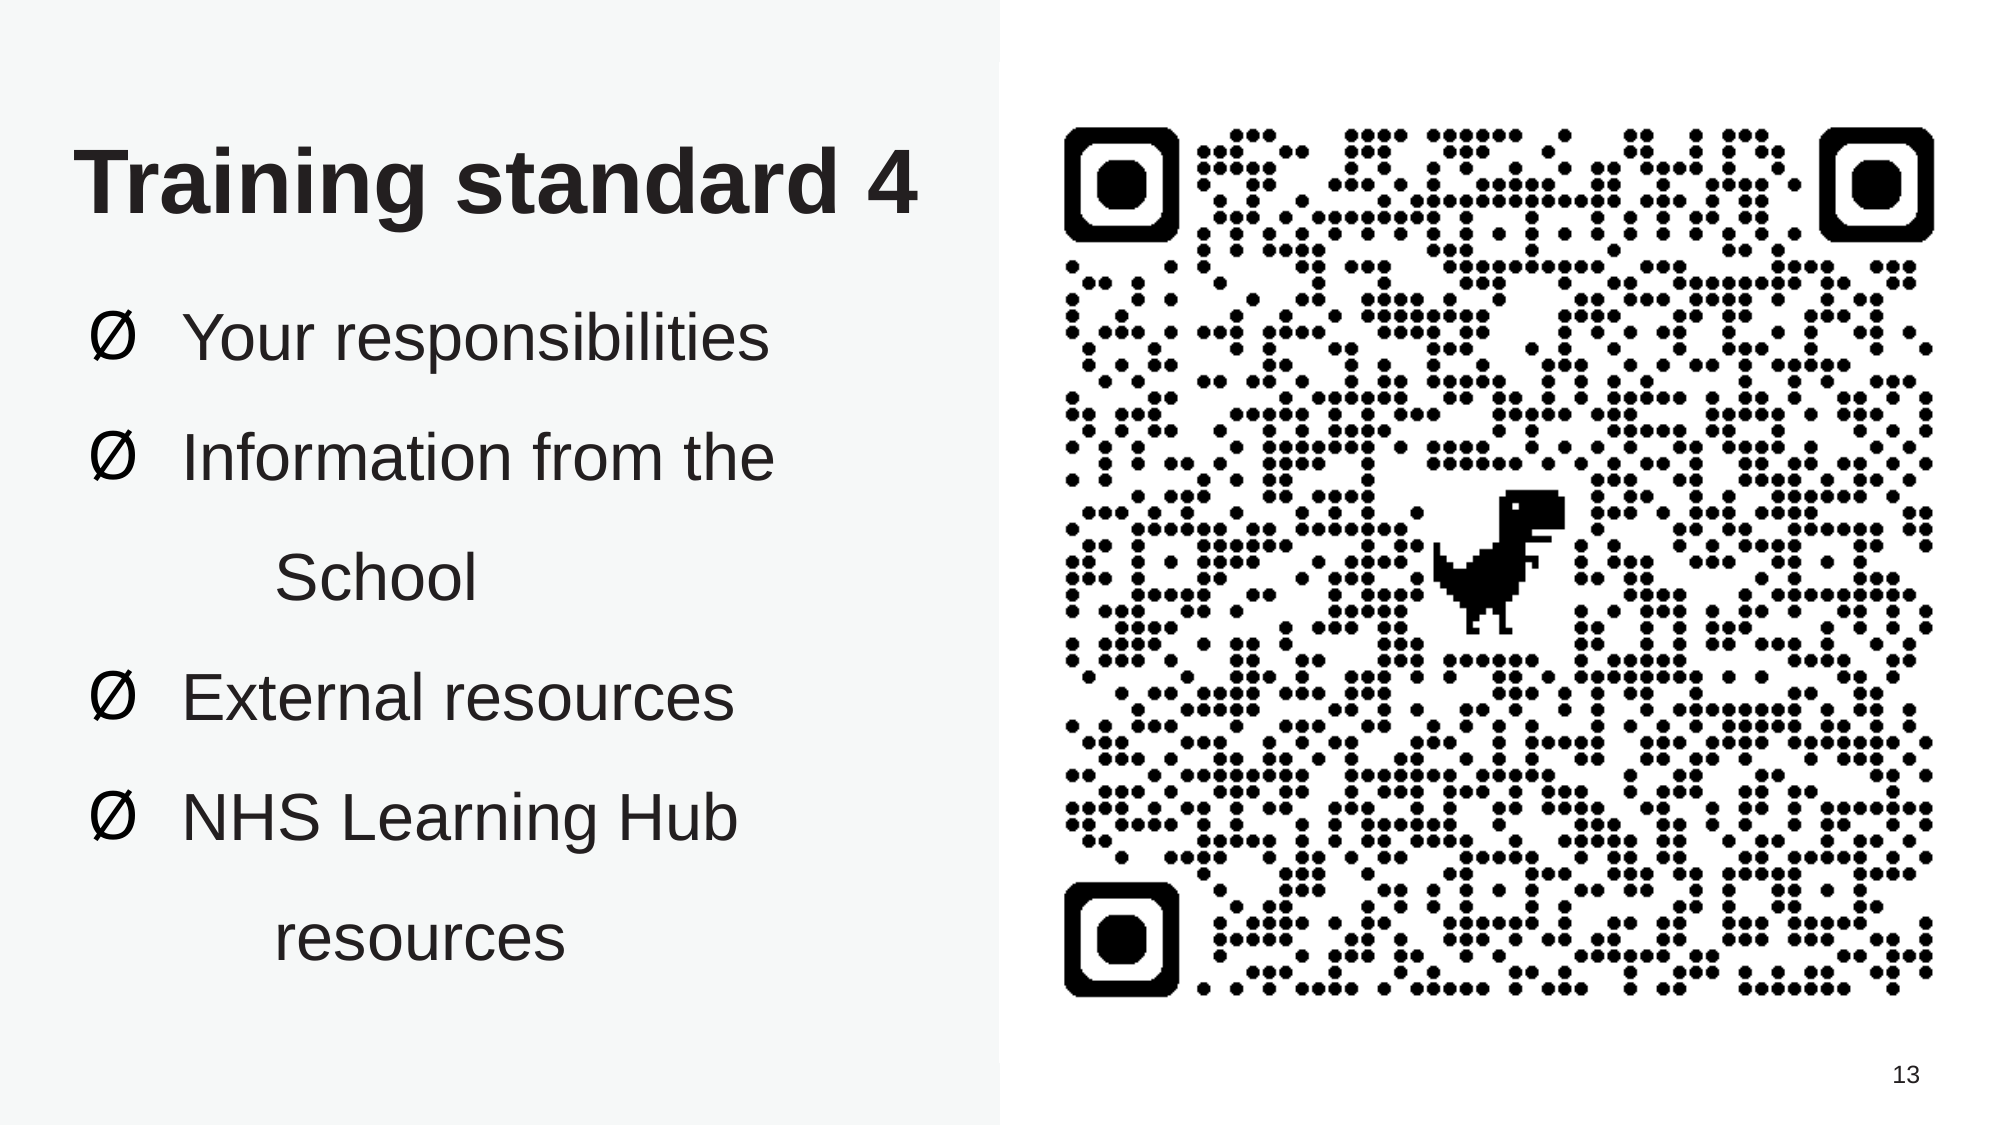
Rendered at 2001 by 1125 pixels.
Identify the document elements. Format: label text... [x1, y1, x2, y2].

picture [999, 62, 2000, 1063]
title Training standard 4 [58, 136, 999, 359]
text_box Your responsibilities Information from the School External resources NHS Learning Hub resources [72, 246, 1000, 974]
